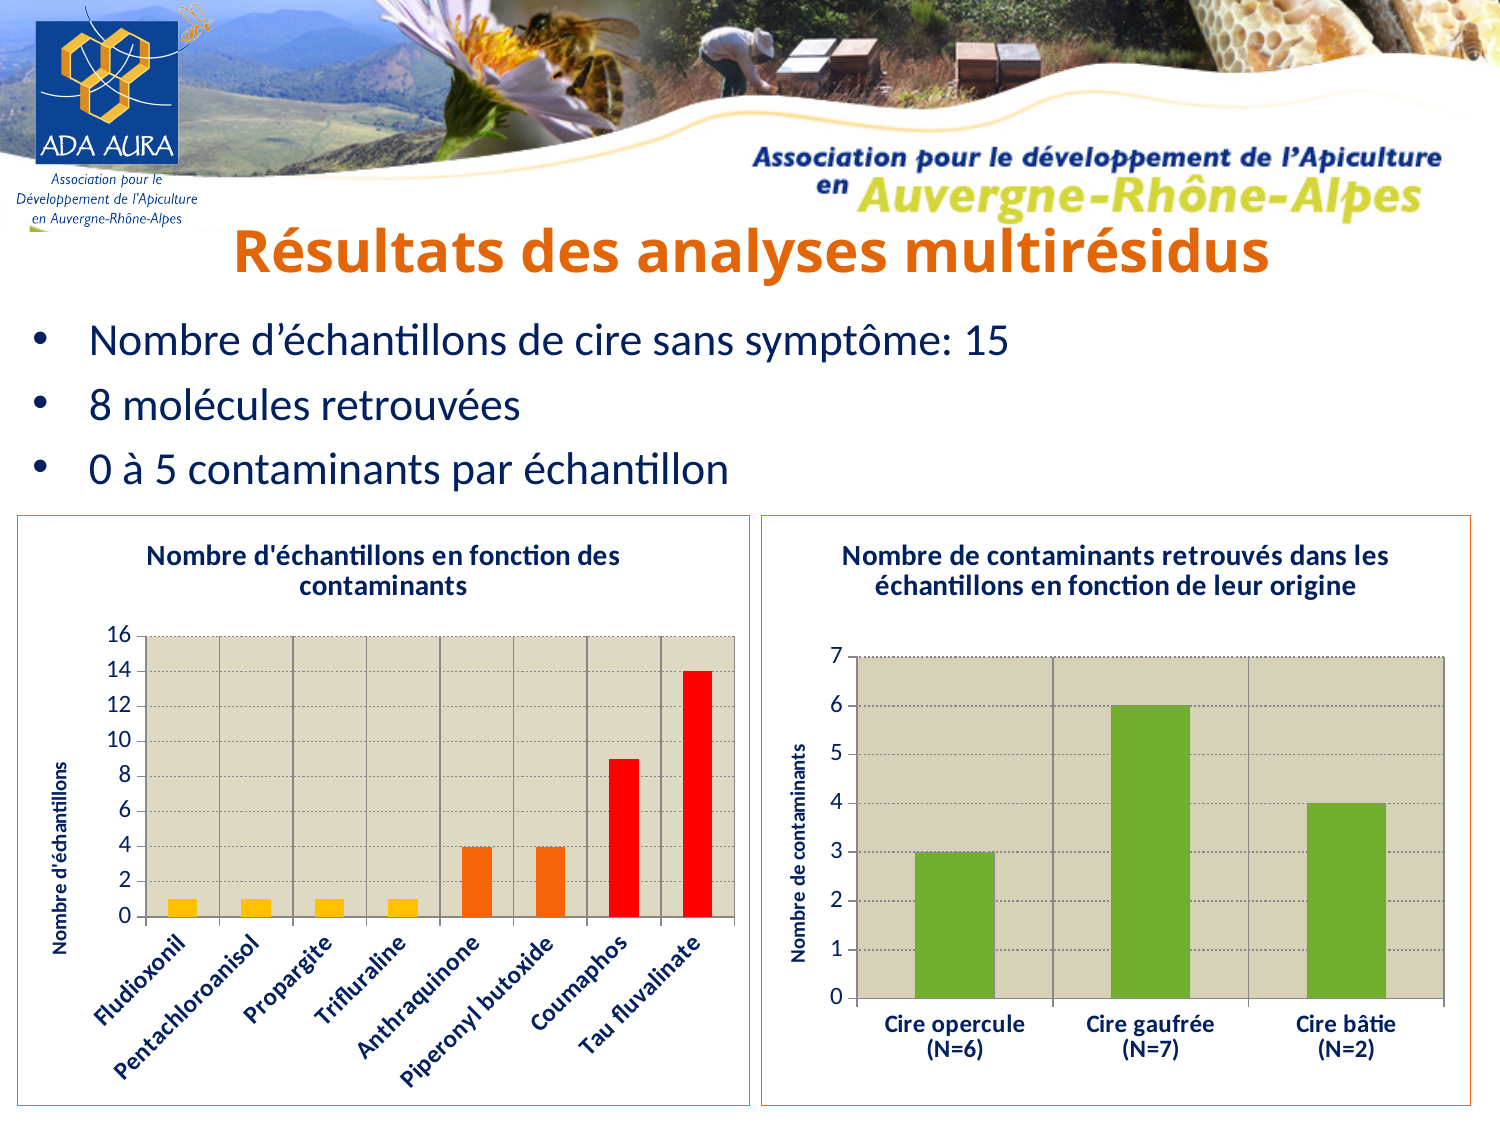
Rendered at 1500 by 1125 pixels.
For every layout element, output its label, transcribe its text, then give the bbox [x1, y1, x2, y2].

chart [17, 515, 750, 1106]
title Résultats des analyses multirésidus [76, 196, 1427, 302]
text_box Nombre d’échantillons de cire sans symptôme: 15 8 molécules retrouvées 0 à 5 contaminants par échantillon [17, 302, 1500, 504]
picture [0, 0, 1500, 232]
chart [761, 515, 1471, 1106]
